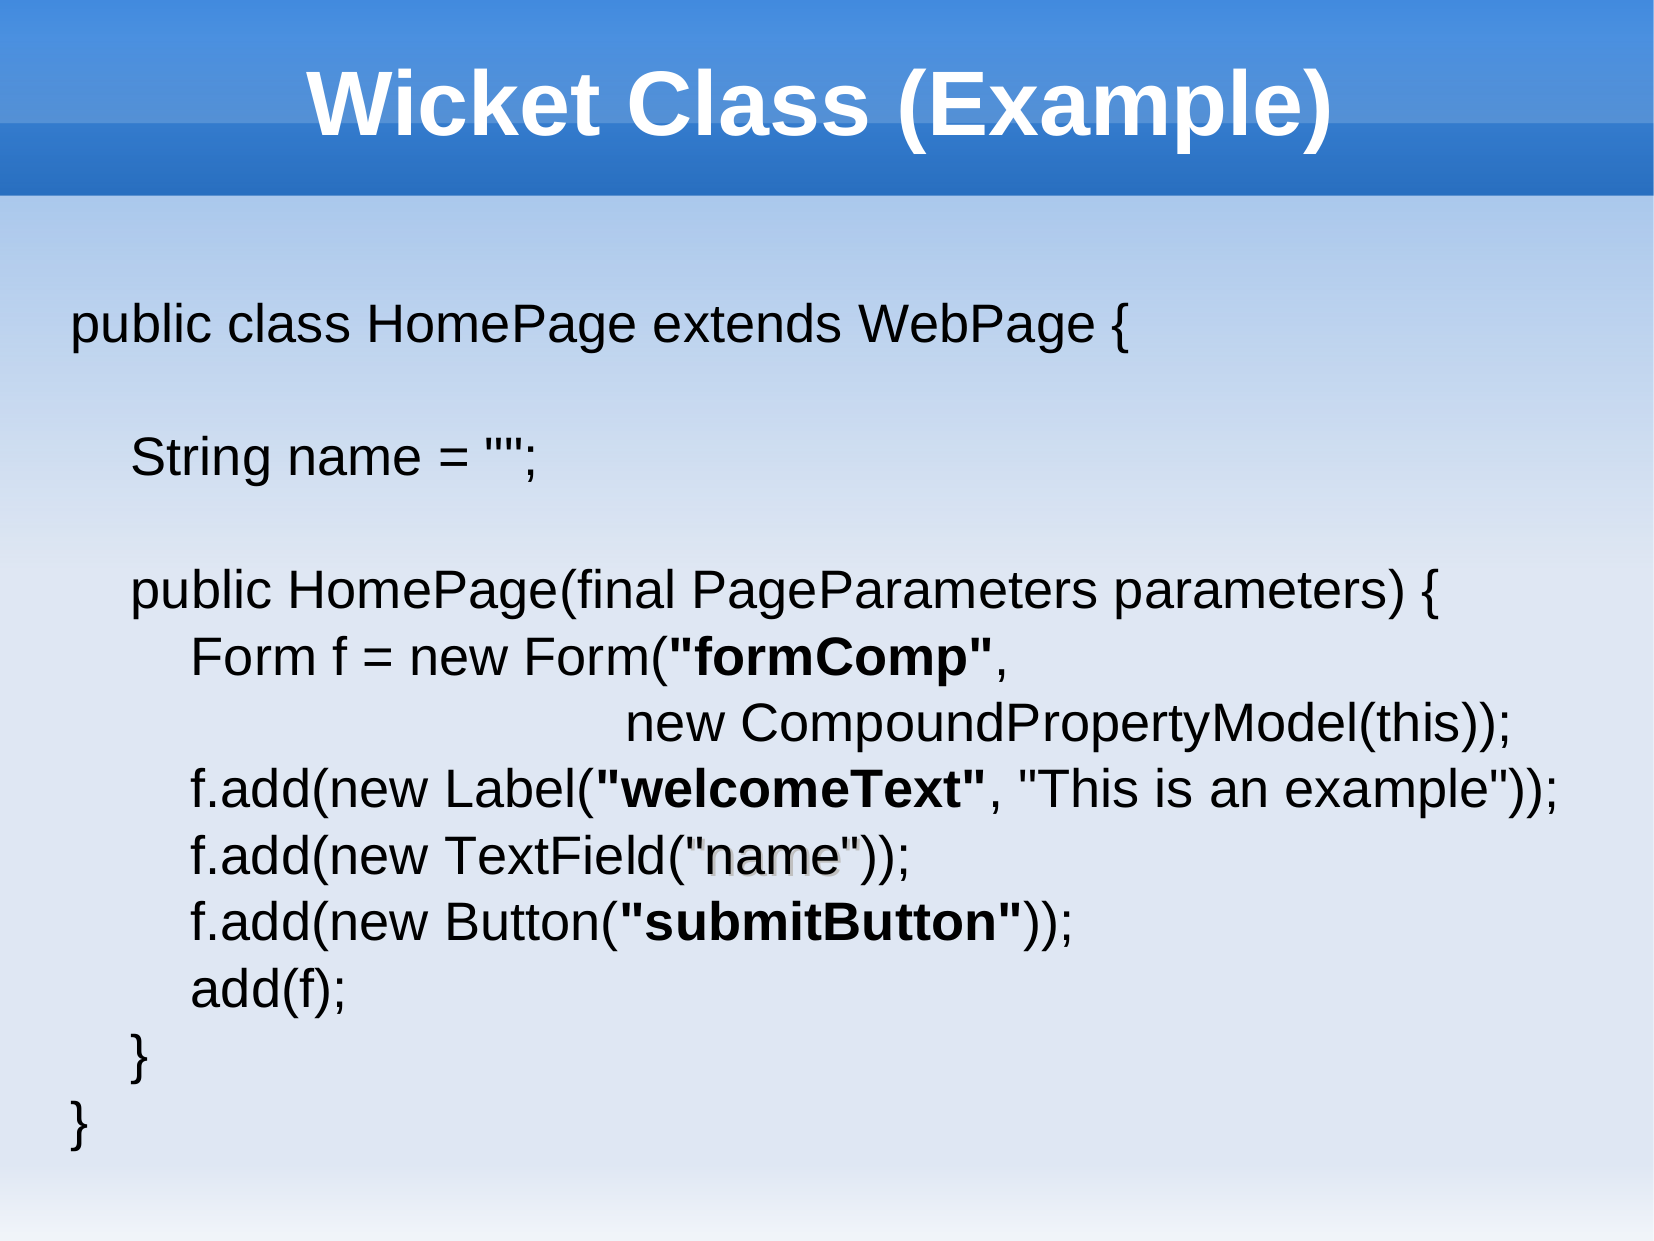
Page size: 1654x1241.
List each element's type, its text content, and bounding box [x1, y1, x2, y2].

picture [0, 0, 1654, 1241]
title Wicket Class (Example) [76, 7, 1565, 200]
list public class HomePage extends WebPage { String name = ""; public HomePage(final PageParameters parameters) { Form f = new Form("formComp", new CompoundPropertyModel(this)); f.add(new Label("welcomeText", "This is an example")); f.add(new TextField("name")); f.add(new Button("submitButton")); add(f); } } [53, 293, 1595, 1152]
